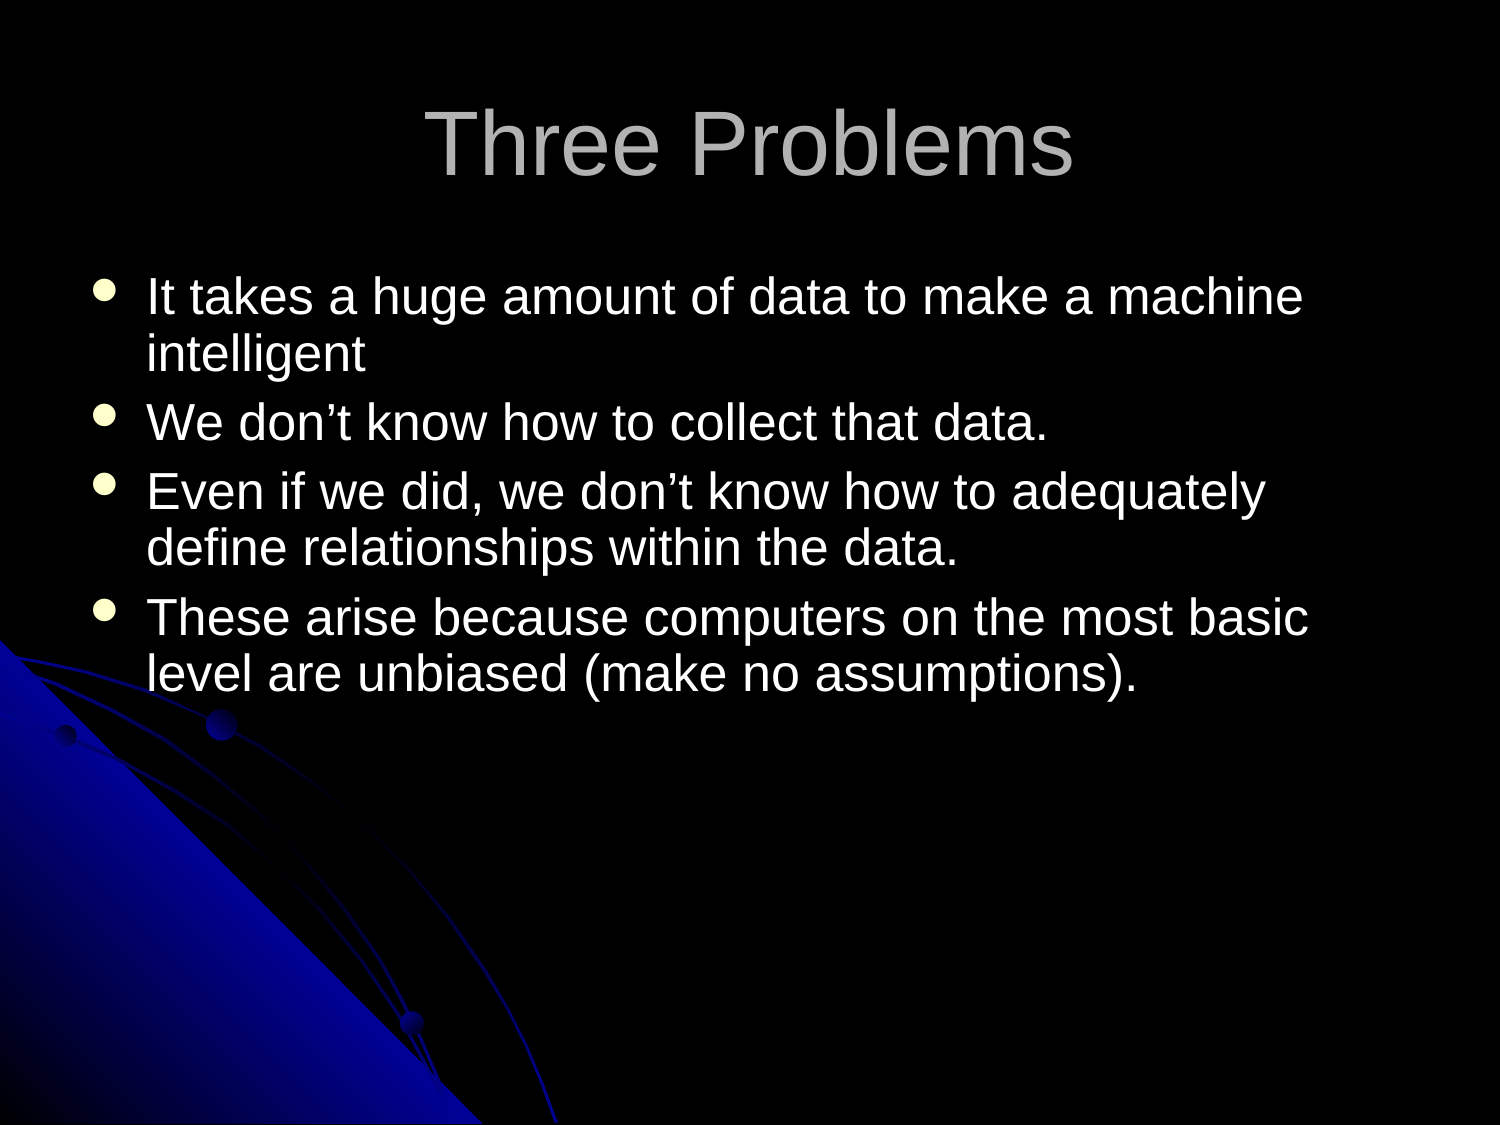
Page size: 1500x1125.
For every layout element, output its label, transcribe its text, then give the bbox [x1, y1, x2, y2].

title Three Problems [75, 45, 1426, 233]
list It takes a huge amount of data to make a machine intelligent We don’t know how to collect that data. Even if we did, we don’t know how to adequately define relationships within the data. These arise because computers on the most basic level are unbiased (make no assumptions). [75, 262, 1426, 1006]
